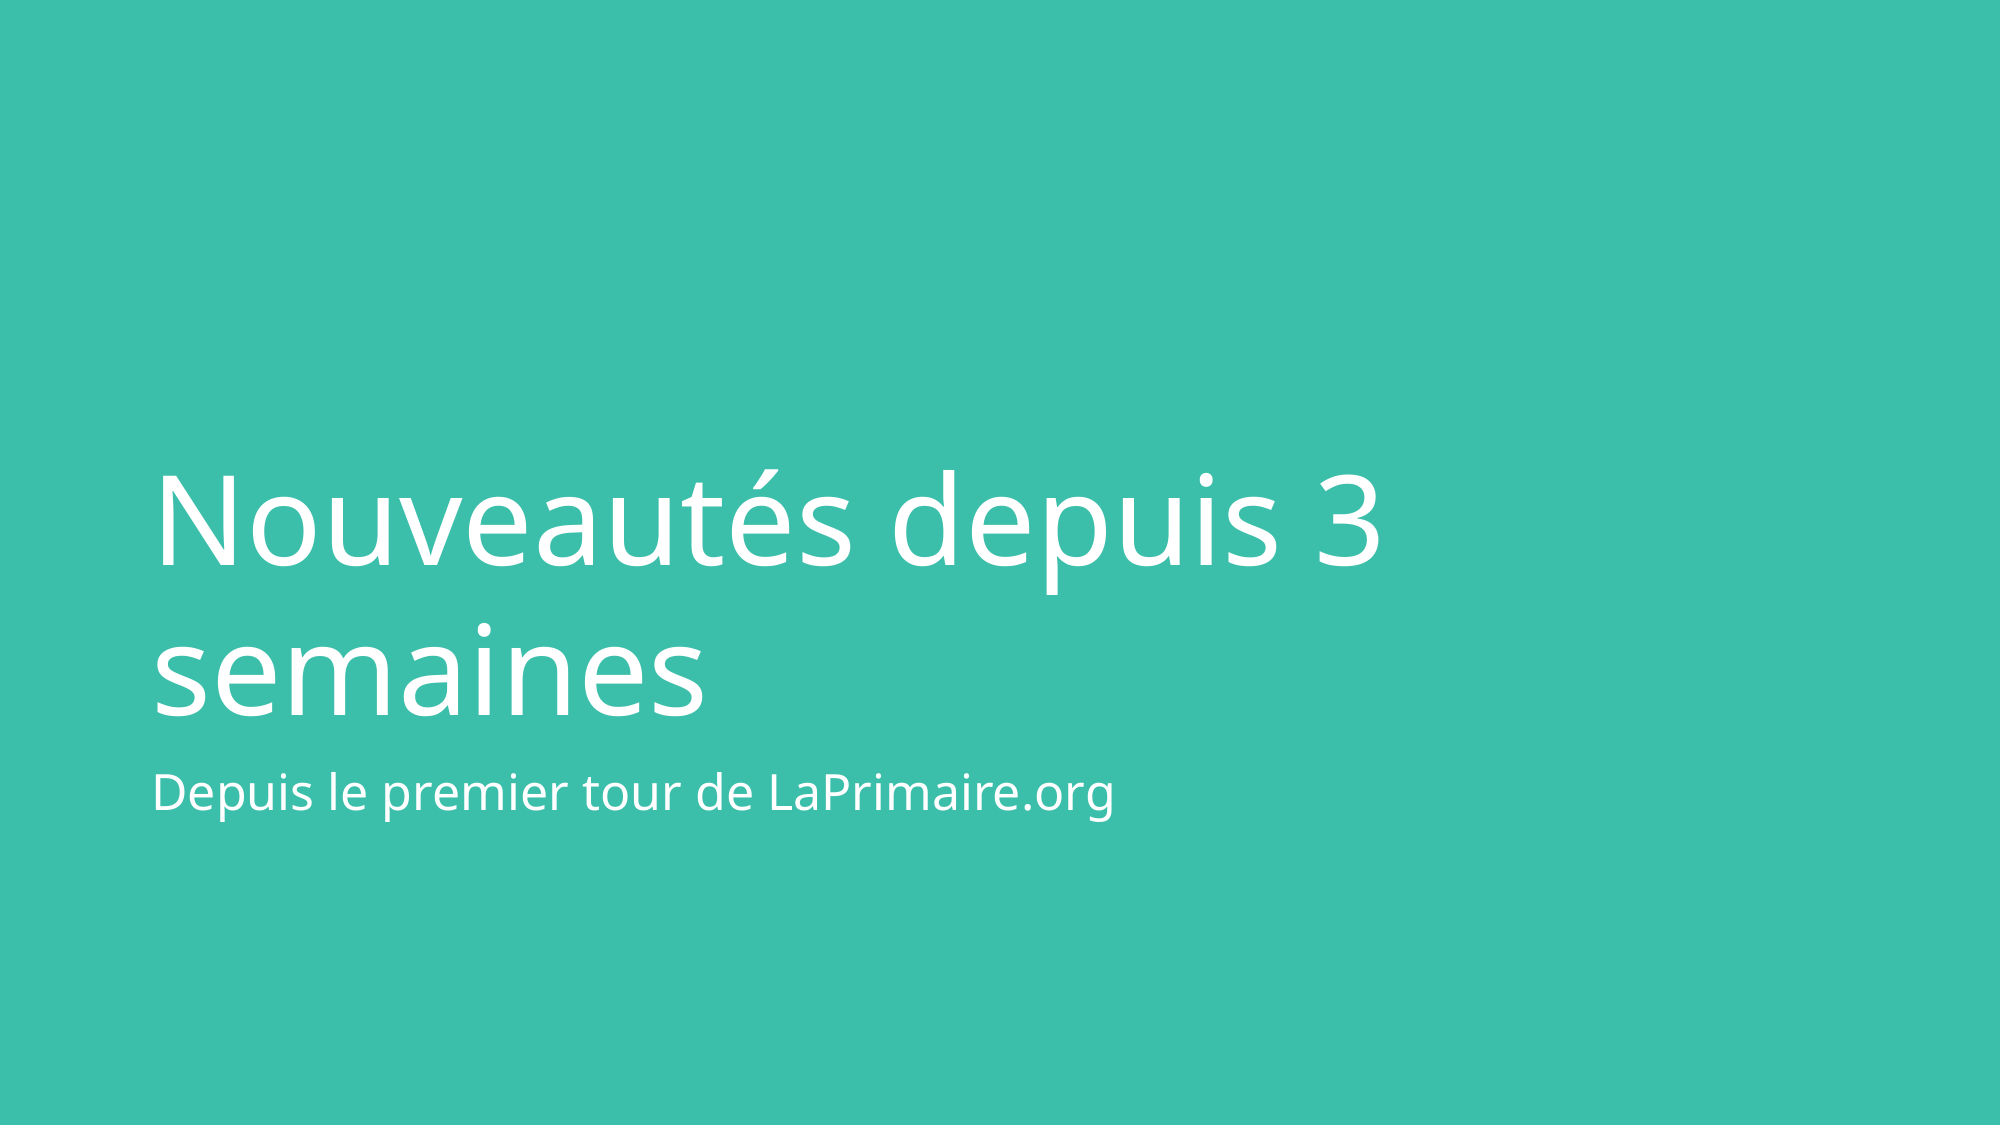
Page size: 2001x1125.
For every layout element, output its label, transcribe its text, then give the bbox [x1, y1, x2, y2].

title Nouveautés depuis 3 semaines [136, 280, 1862, 749]
list Depuis le premier tour de LaPrimaire.org [136, 752, 1862, 999]
